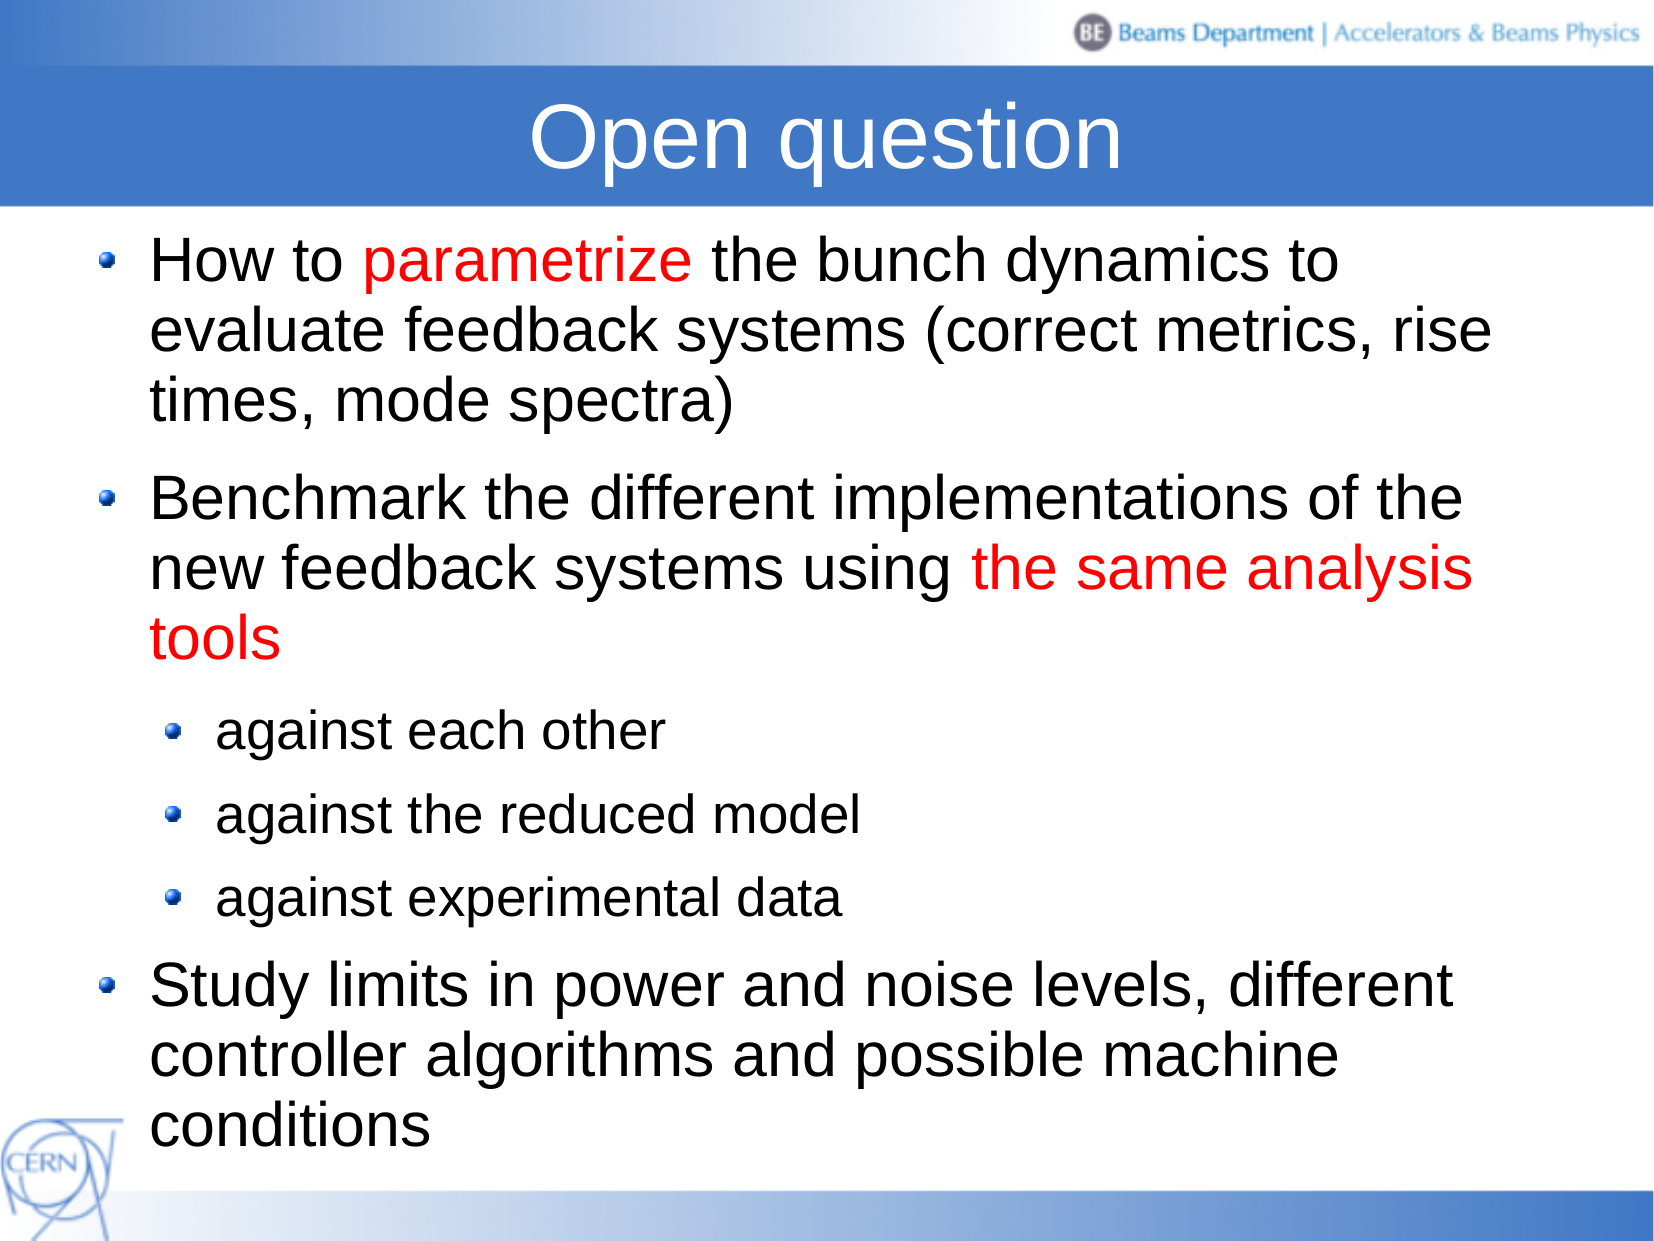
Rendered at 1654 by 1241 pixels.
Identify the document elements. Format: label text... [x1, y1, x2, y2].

picture [0, 0, 1654, 1241]
list How to parametrize the bunch dynamics to evaluate feedback systems (correct metrics, rise times, mode spectra) Benchmark the different implementations of the new feedback systems using the same analysis tools against each other against the reduced model against experimental data Study limits in power and noise levels, different controller algorithms and possible machine conditions [82, 225, 1571, 1163]
title Open question [82, 49, 1571, 225]
